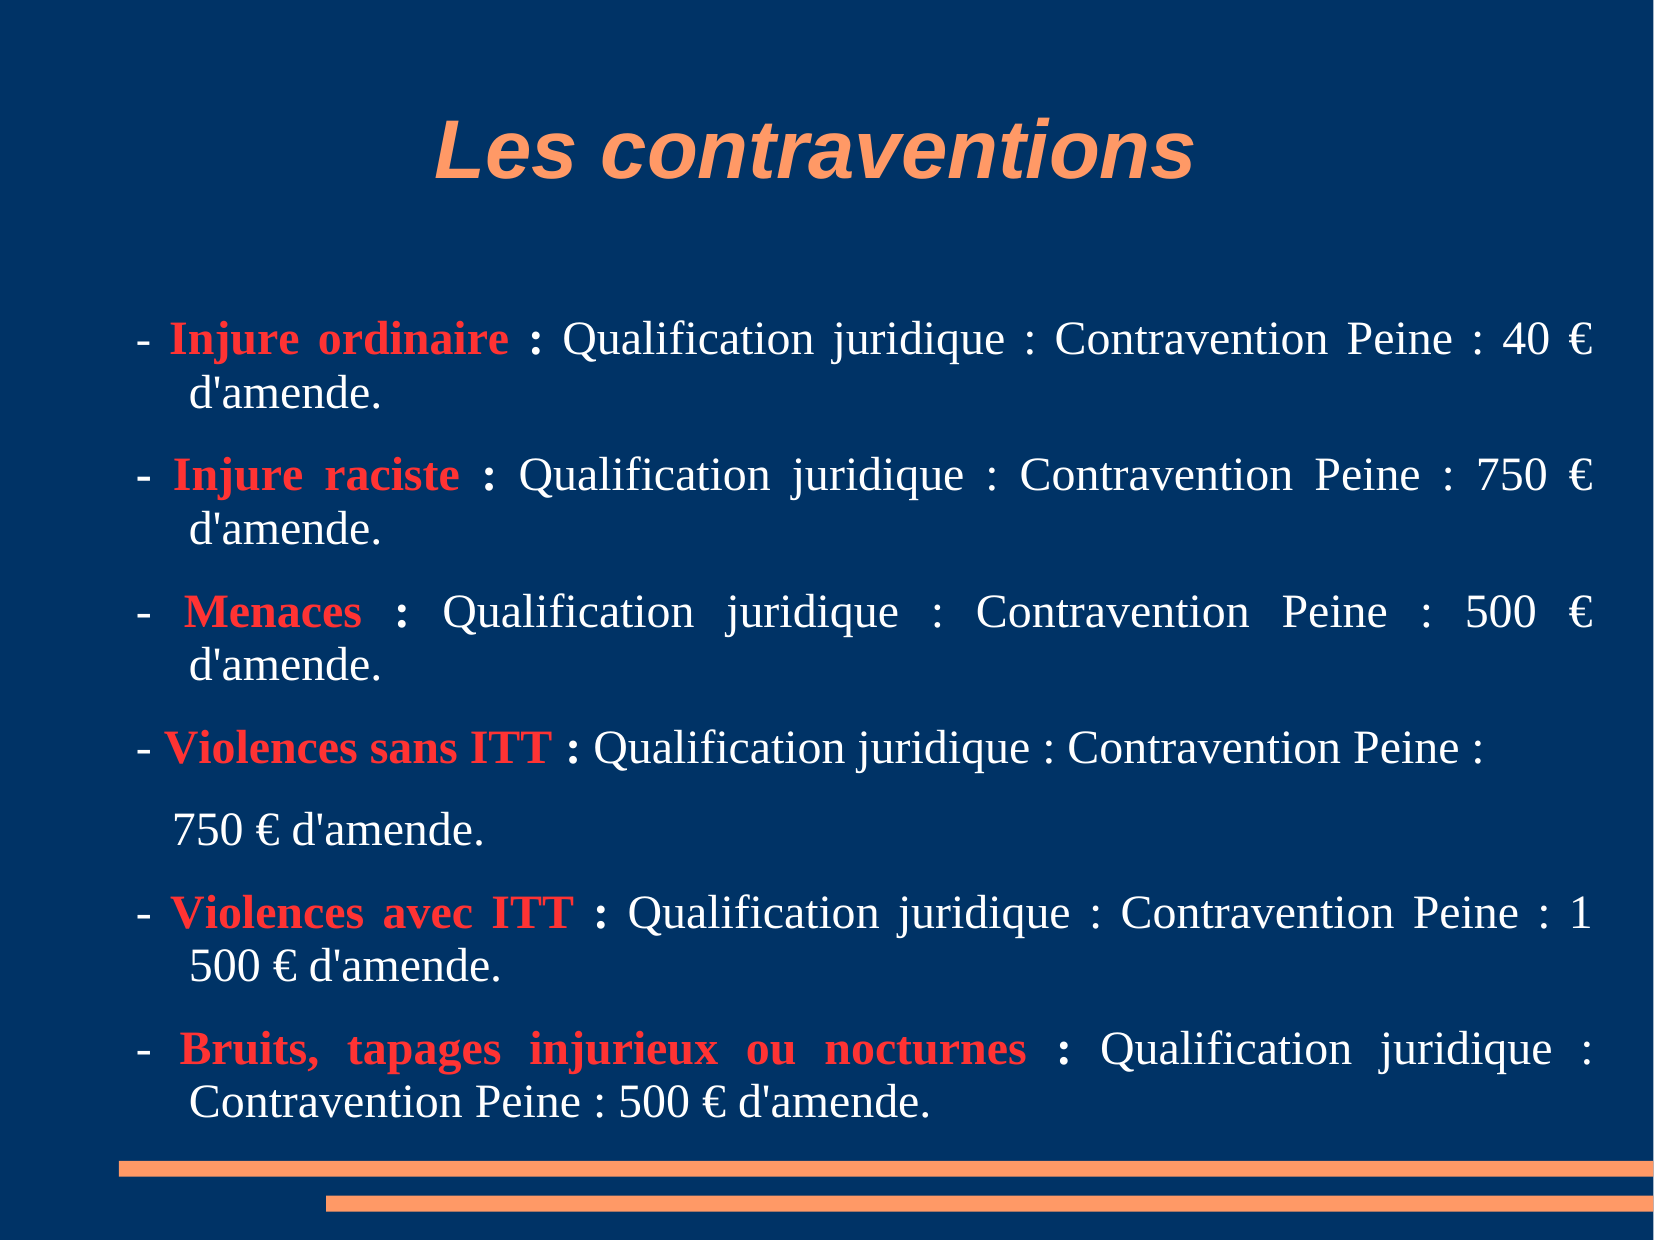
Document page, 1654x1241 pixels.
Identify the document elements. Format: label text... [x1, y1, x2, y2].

list [858, 322, 1562, 1132]
list - Injure ordinaire : Qualification juridique : Contravention Peine : 40 € d'amende. - Injure raciste : Qualification juridique : Contravention Peine : 750 € d'amende. - Menaces : Qualification juridique : Contravention Peine : 500 € d'amende. - Violences sans ITT : Qualification juridique : Contravention Peine : 750 € d'amende. - Violences avec ITT : Qualification juridique : Contravention Peine : 1 500 € d'amende. - Bruits, tapages injurieux ou nocturnes : Qualification juridique : Contravention Peine : 500 € d'amende. [118, 312, 1595, 1141]
title Les contraventions [121, 46, 1534, 254]
